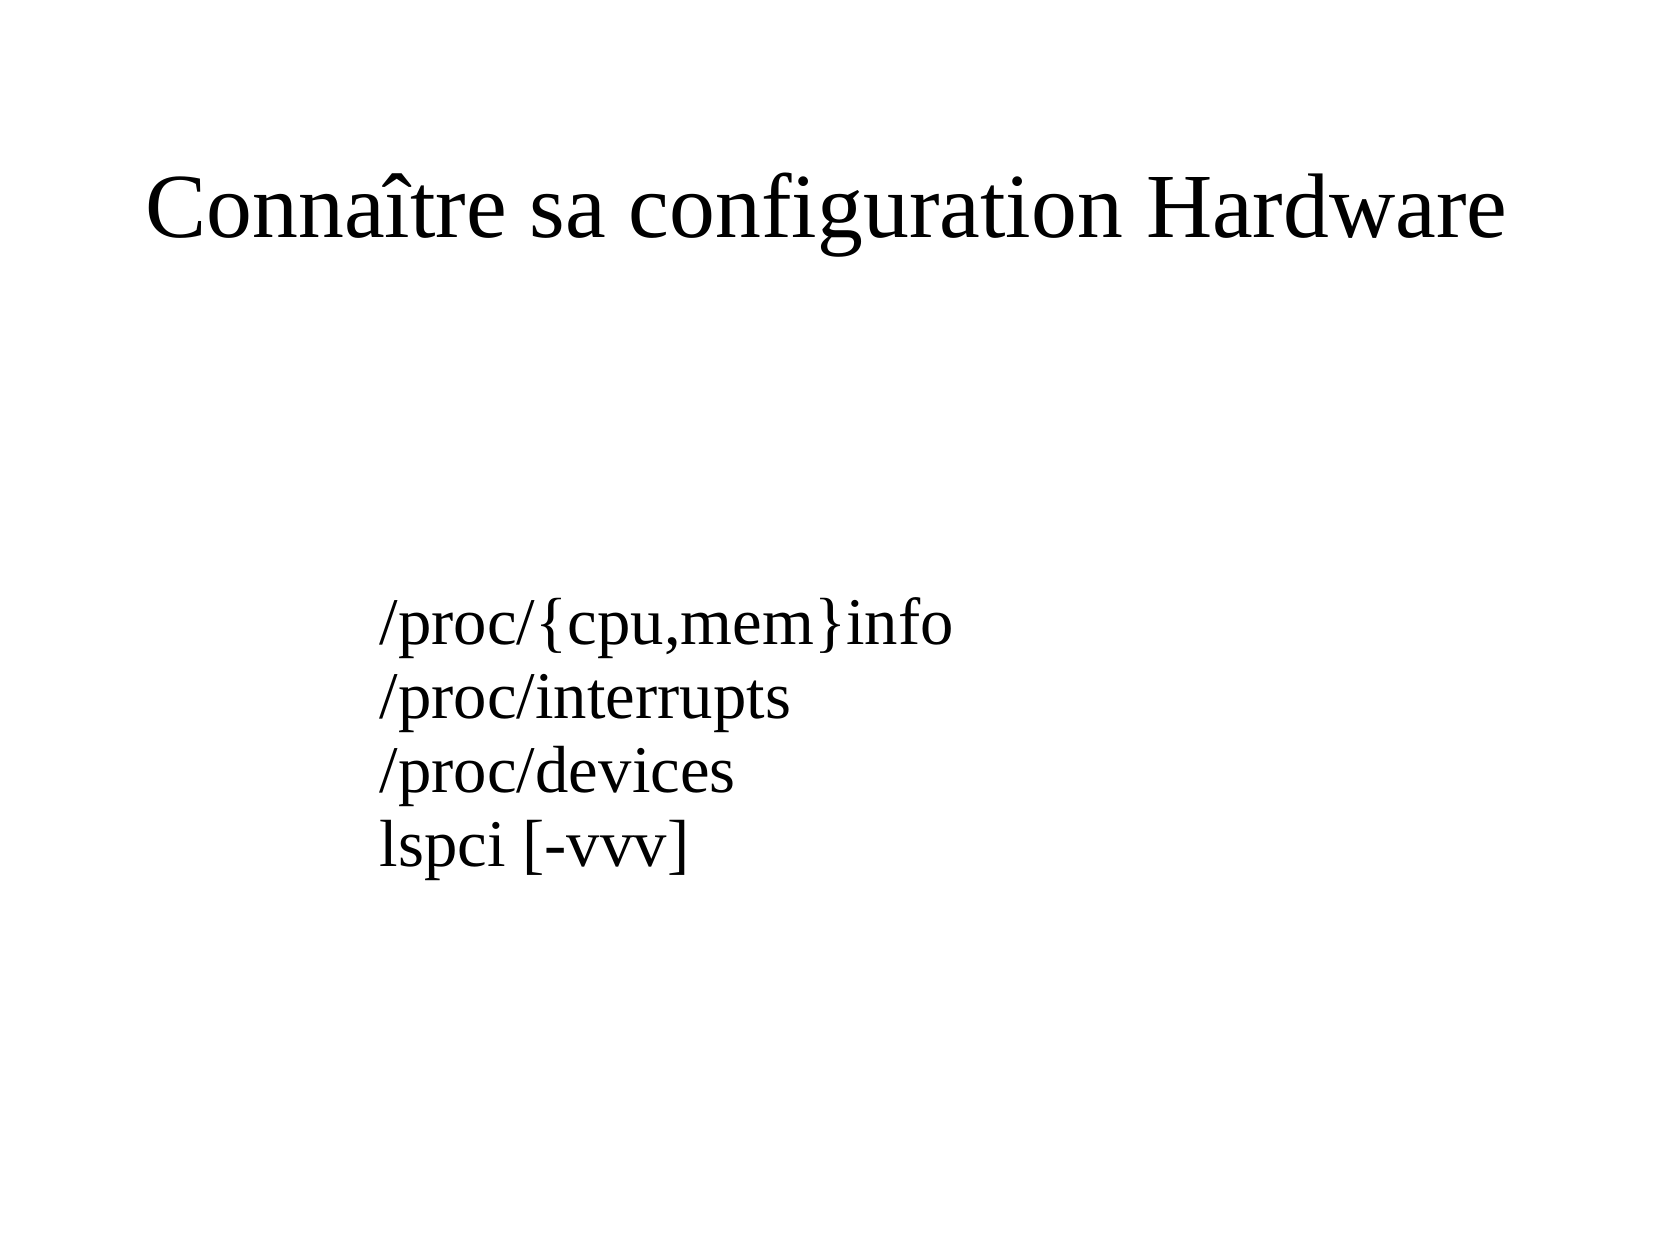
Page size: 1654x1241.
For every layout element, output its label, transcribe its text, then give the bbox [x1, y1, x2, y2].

title Connaître sa configuration Hardware [121, 95, 1534, 318]
subtitle /proc/{cpu,mem}info /proc/interrupts /proc/devices lspci [-vvv] [115, 363, 1490, 1177]
